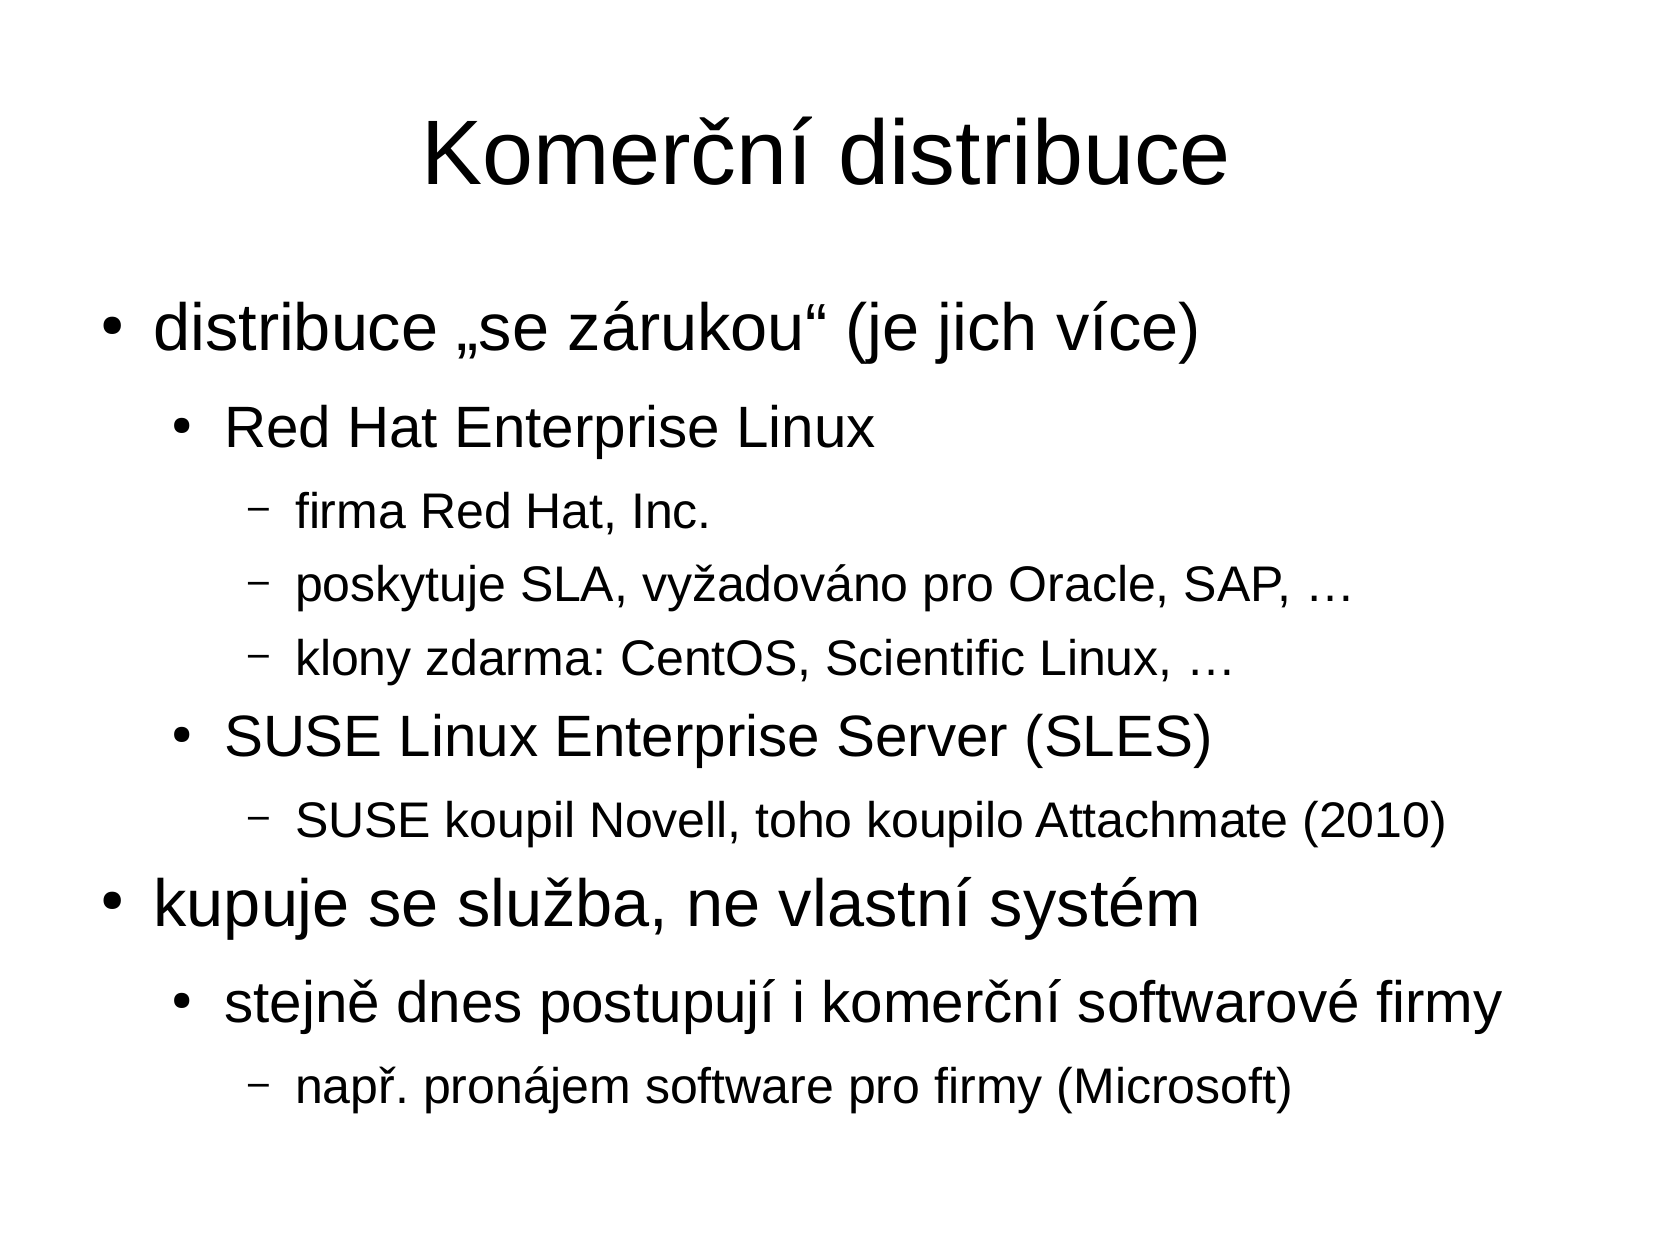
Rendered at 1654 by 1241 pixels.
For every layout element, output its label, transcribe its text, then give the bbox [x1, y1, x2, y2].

list distribuce „se zárukou“ (je jich více) Red Hat Enterprise Linux firma Red Hat, Inc. poskytuje SLA, vyžadováno pro Oracle, SAP, … klony zdarma: CentOS, Scientific Linux, … SUSE Linux Enterprise Server (SLES) SUSE koupil Novell, toho koupilo Attachmate (2010) kupuje se služba, ne vlastní systém stejně dnes postupují i komerční softwarové firmy např. pronájem software pro firmy (Microsoft) [82, 290, 1571, 1115]
title Komerční distribuce [82, 56, 1571, 250]
